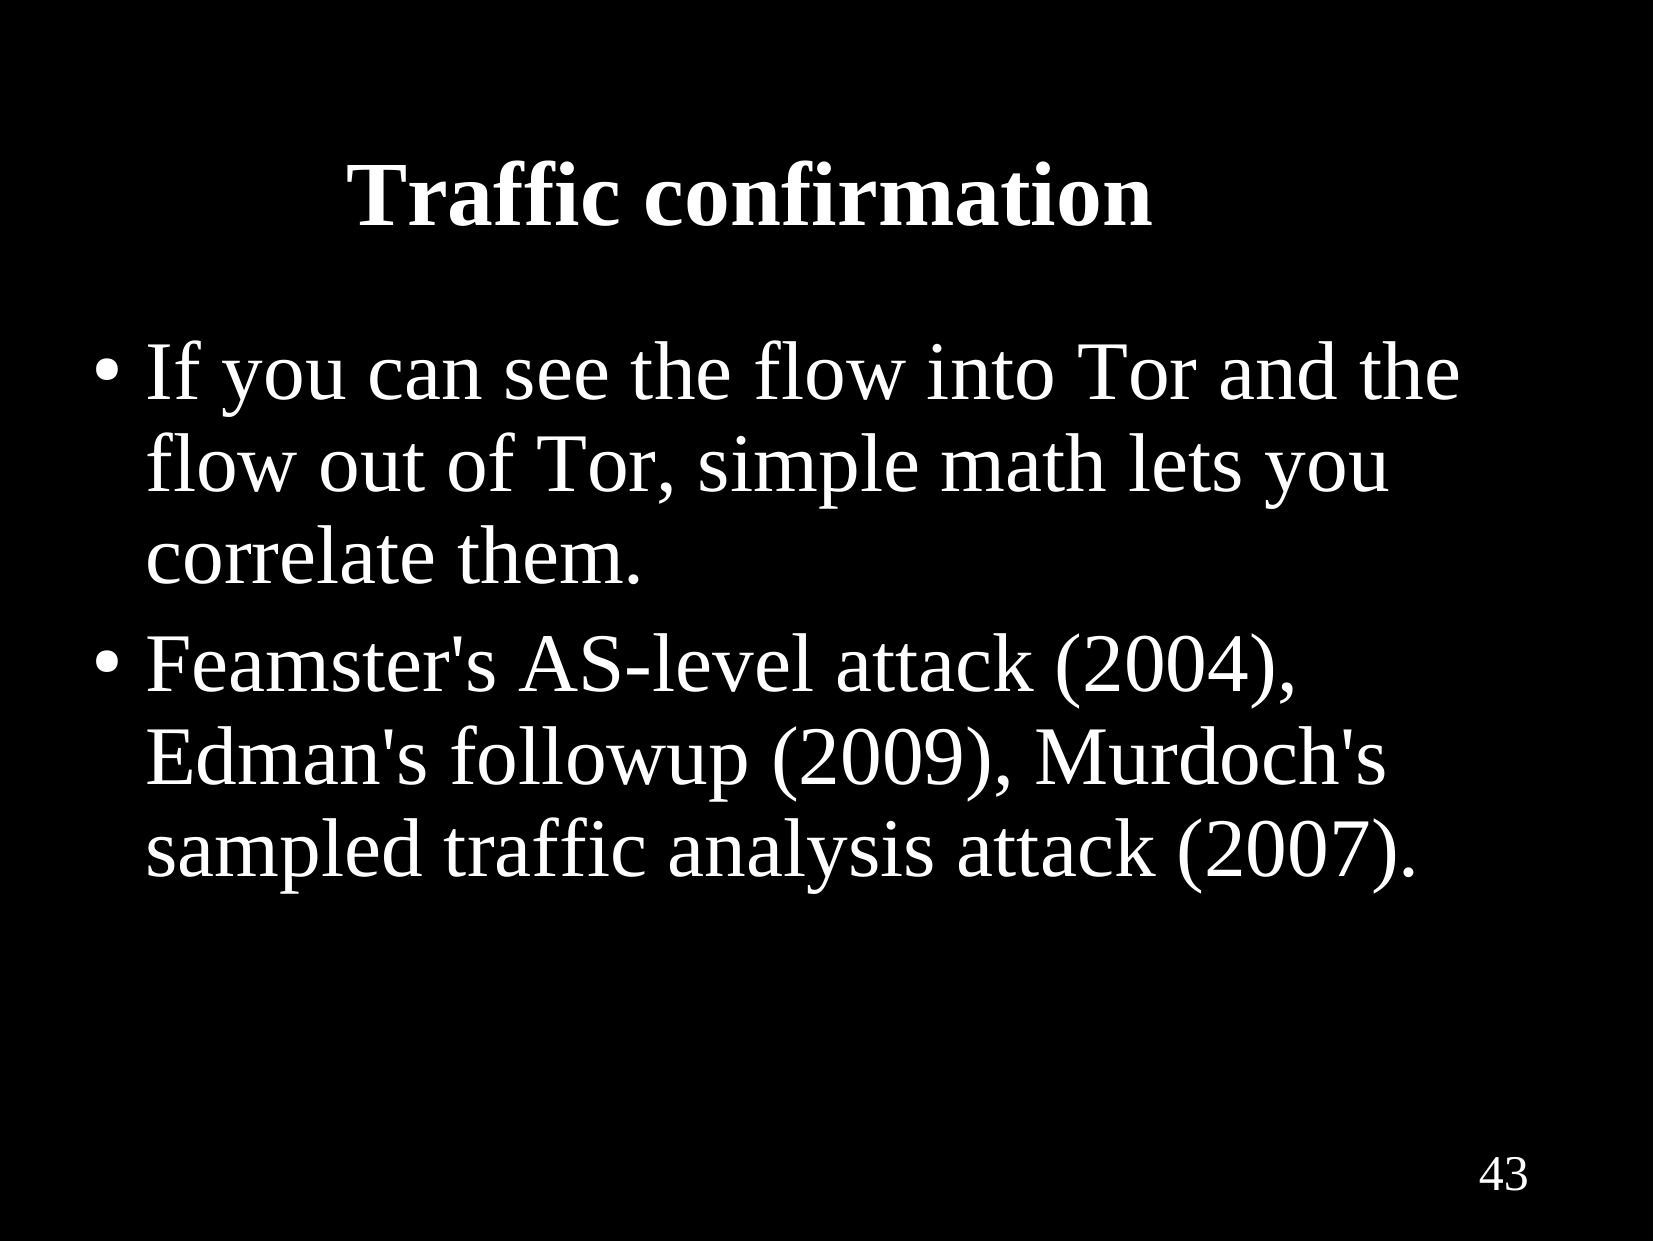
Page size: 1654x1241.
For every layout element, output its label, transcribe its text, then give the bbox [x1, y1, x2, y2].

list If you can see the flow into Tor and the flow out of Tor, simple math lets you correlate them. Feamster's AS-level attack (2004), Edman's followup (2009), Murdoch's sampled traffic analysis attack (2007). [74, 325, 1539, 1123]
title Traffic confirmation [112, 100, 1388, 288]
